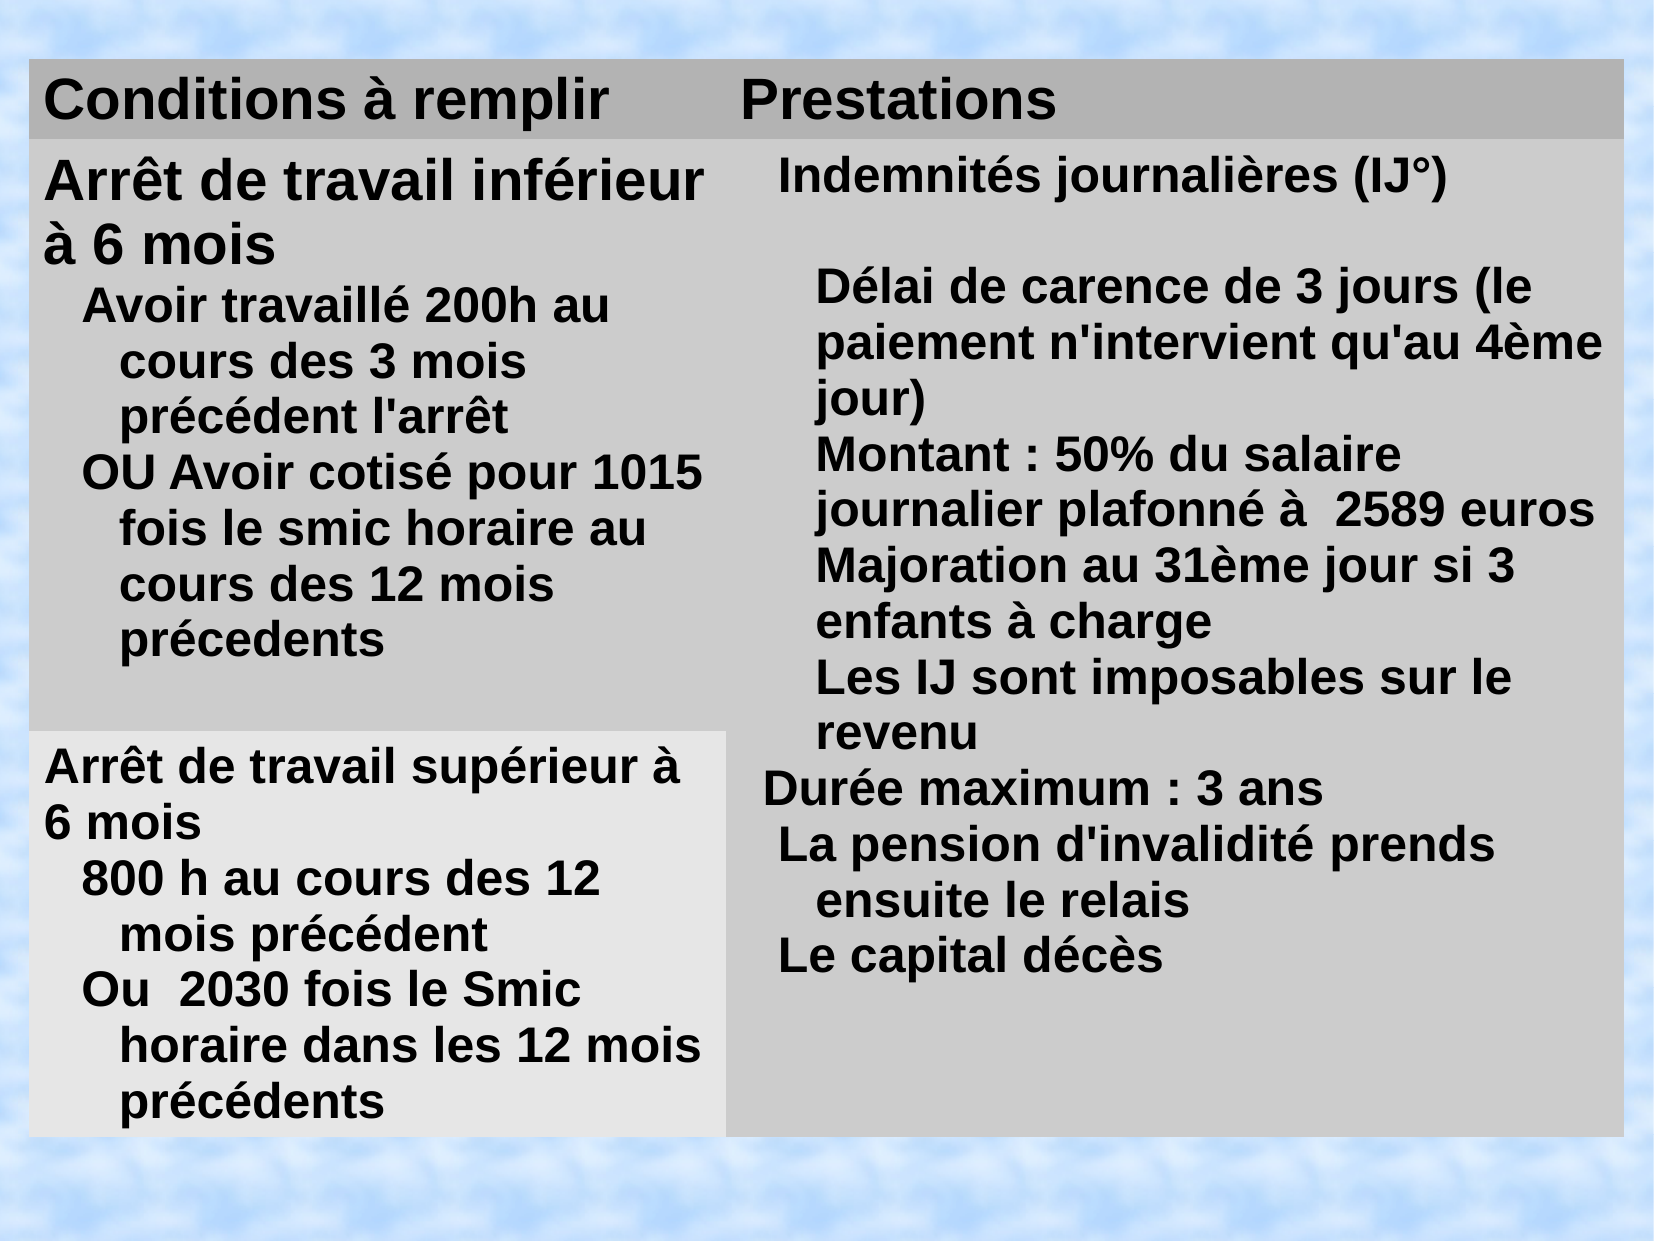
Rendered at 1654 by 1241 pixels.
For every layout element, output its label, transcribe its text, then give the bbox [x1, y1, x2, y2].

table_cell Indemnités journalières (IJ°) Délai de carence de 3 jours (le paiement n'intervient qu'au 4ème jour) Montant : 50% du salaire journalier plafonné à 2589 euros Majoration au 31ème jour si 3 enfants à charge Les IJ sont imposables sur le revenu Durée maximum : 3 ans La pension d'invalidité prends ensuite le relais Le capital décès [726, 139, 1624, 1137]
table_header Prestations [726, 59, 1624, 139]
table_cell Arrêt de travail inférieur à 6 mois Avoir travaillé 200h au cours des 3 mois précédent l'arrêt OU Avoir cotisé pour 1015 fois le smic horaire au cours des 12 mois précedents [29, 139, 726, 731]
table_cell Arrêt de travail supérieur à 6 mois 800 h au cours des 12 mois précédent Ou 2030 fois le Smic horaire dans les 12 mois précédents [29, 731, 726, 1137]
table_header Conditions à remplir [29, 59, 726, 139]
picture [0, 0, 1654, 1241]
